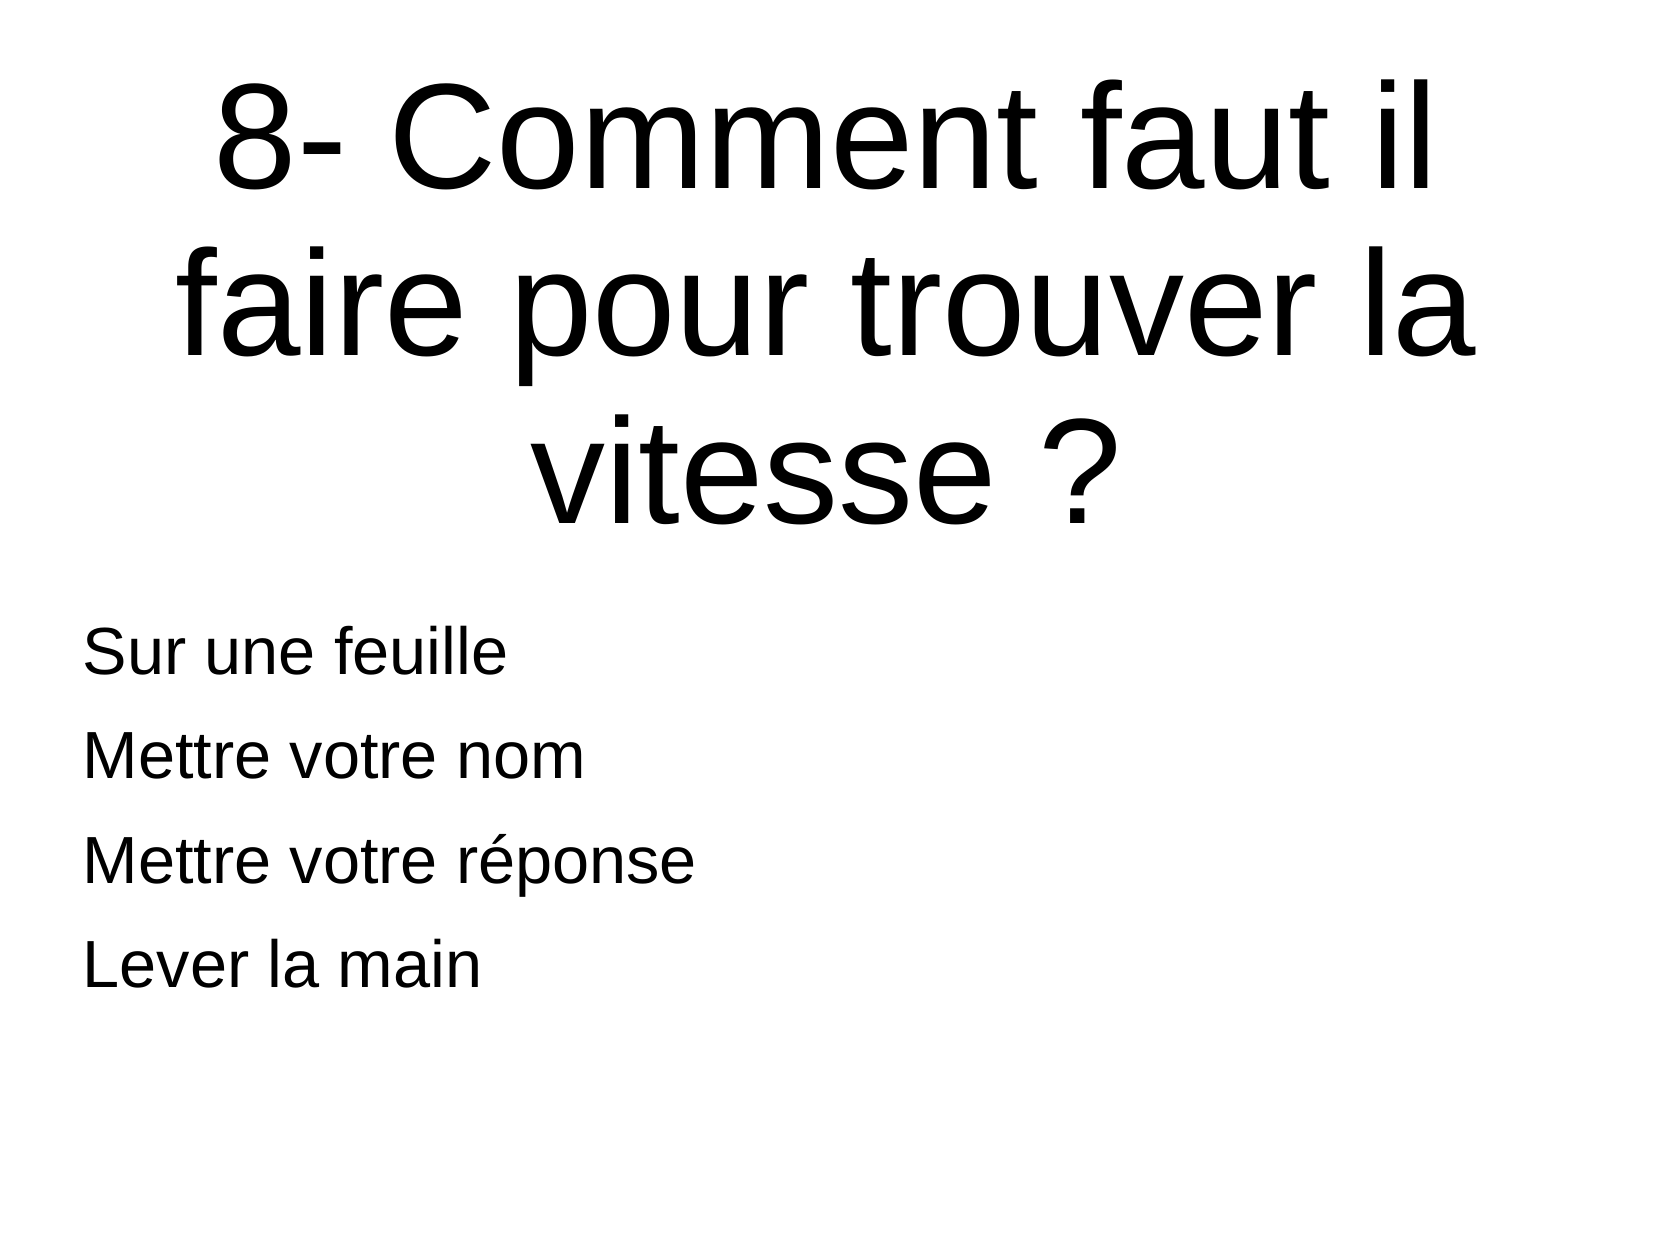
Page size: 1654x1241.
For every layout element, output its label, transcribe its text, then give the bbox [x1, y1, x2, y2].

title 8- Comment faut il faire pour trouver la vitesse ? [82, 52, 1571, 556]
list Sur une feuille Mettre votre nom Mettre votre réponse Lever la main [82, 614, 1571, 1109]
